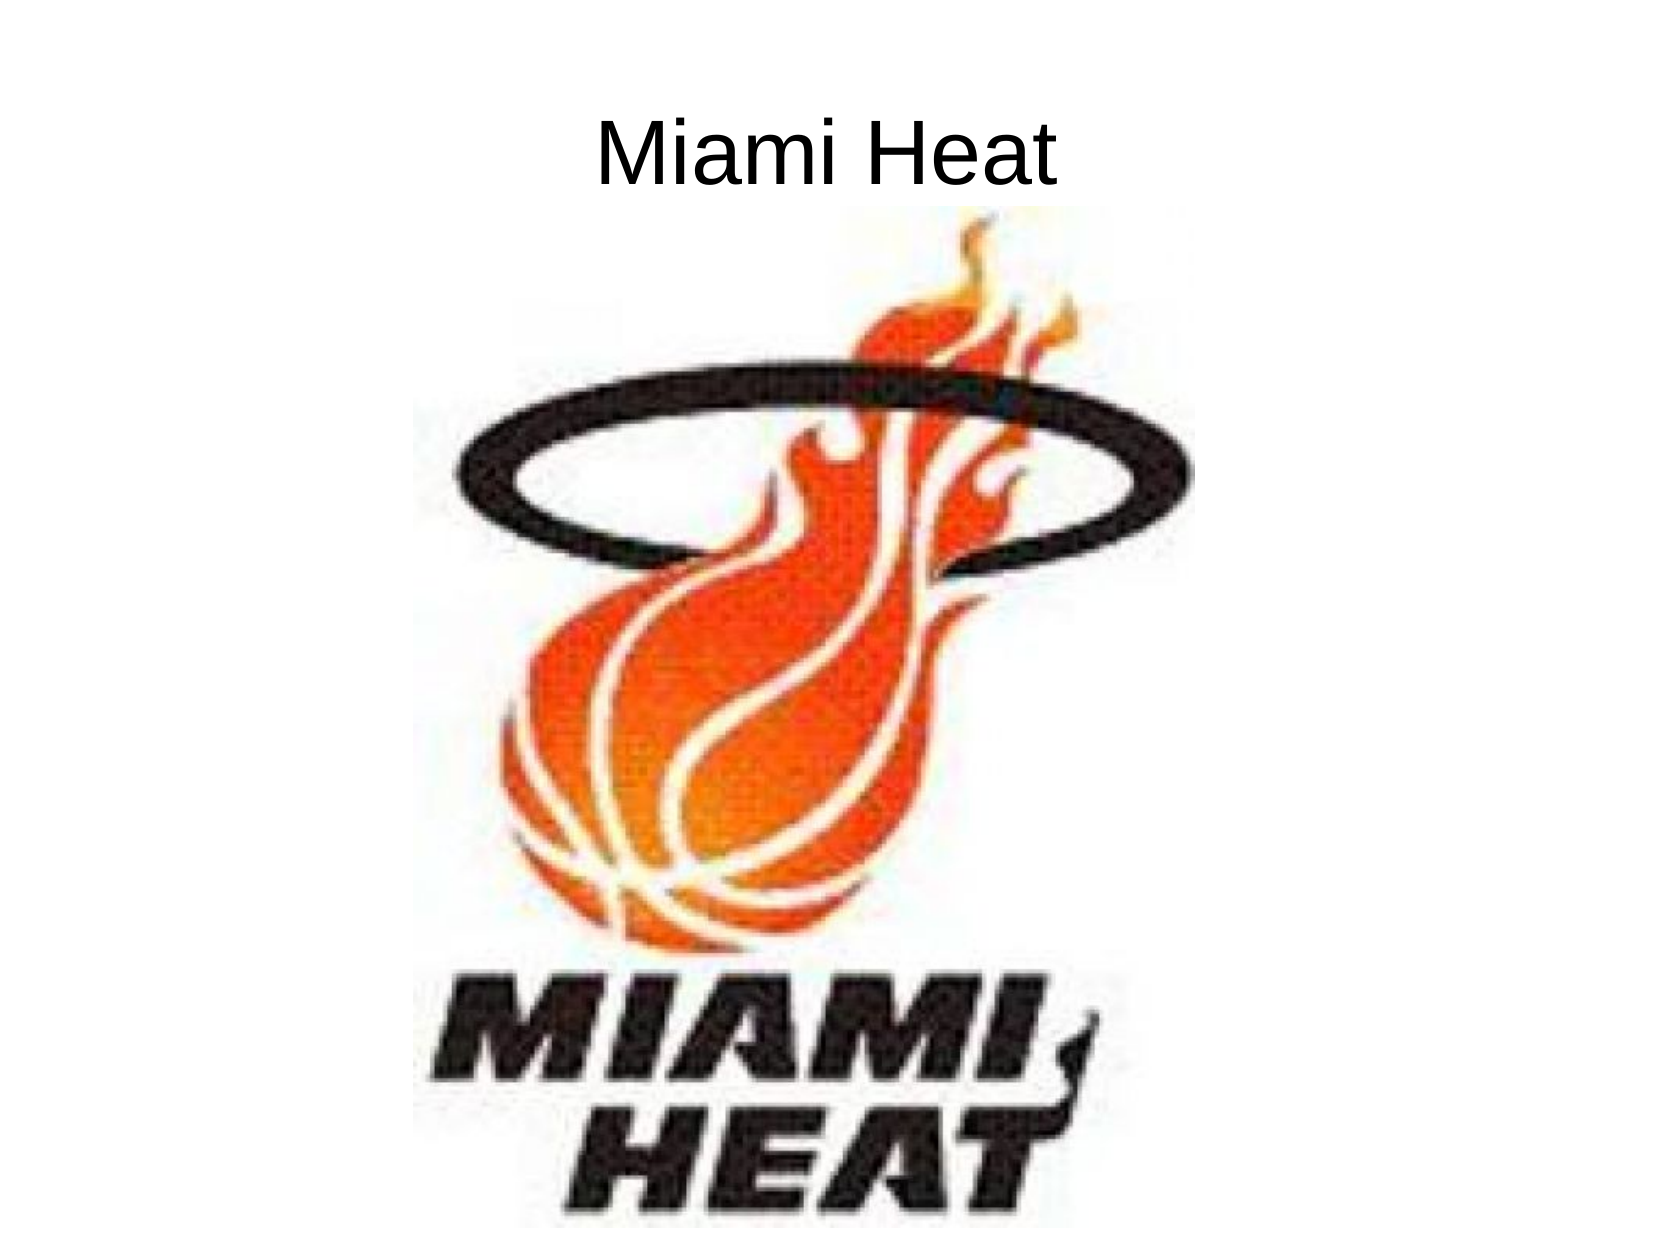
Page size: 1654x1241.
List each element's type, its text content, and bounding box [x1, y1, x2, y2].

title Miami Heat [82, 56, 1571, 250]
picture [413, 206, 1195, 1228]
